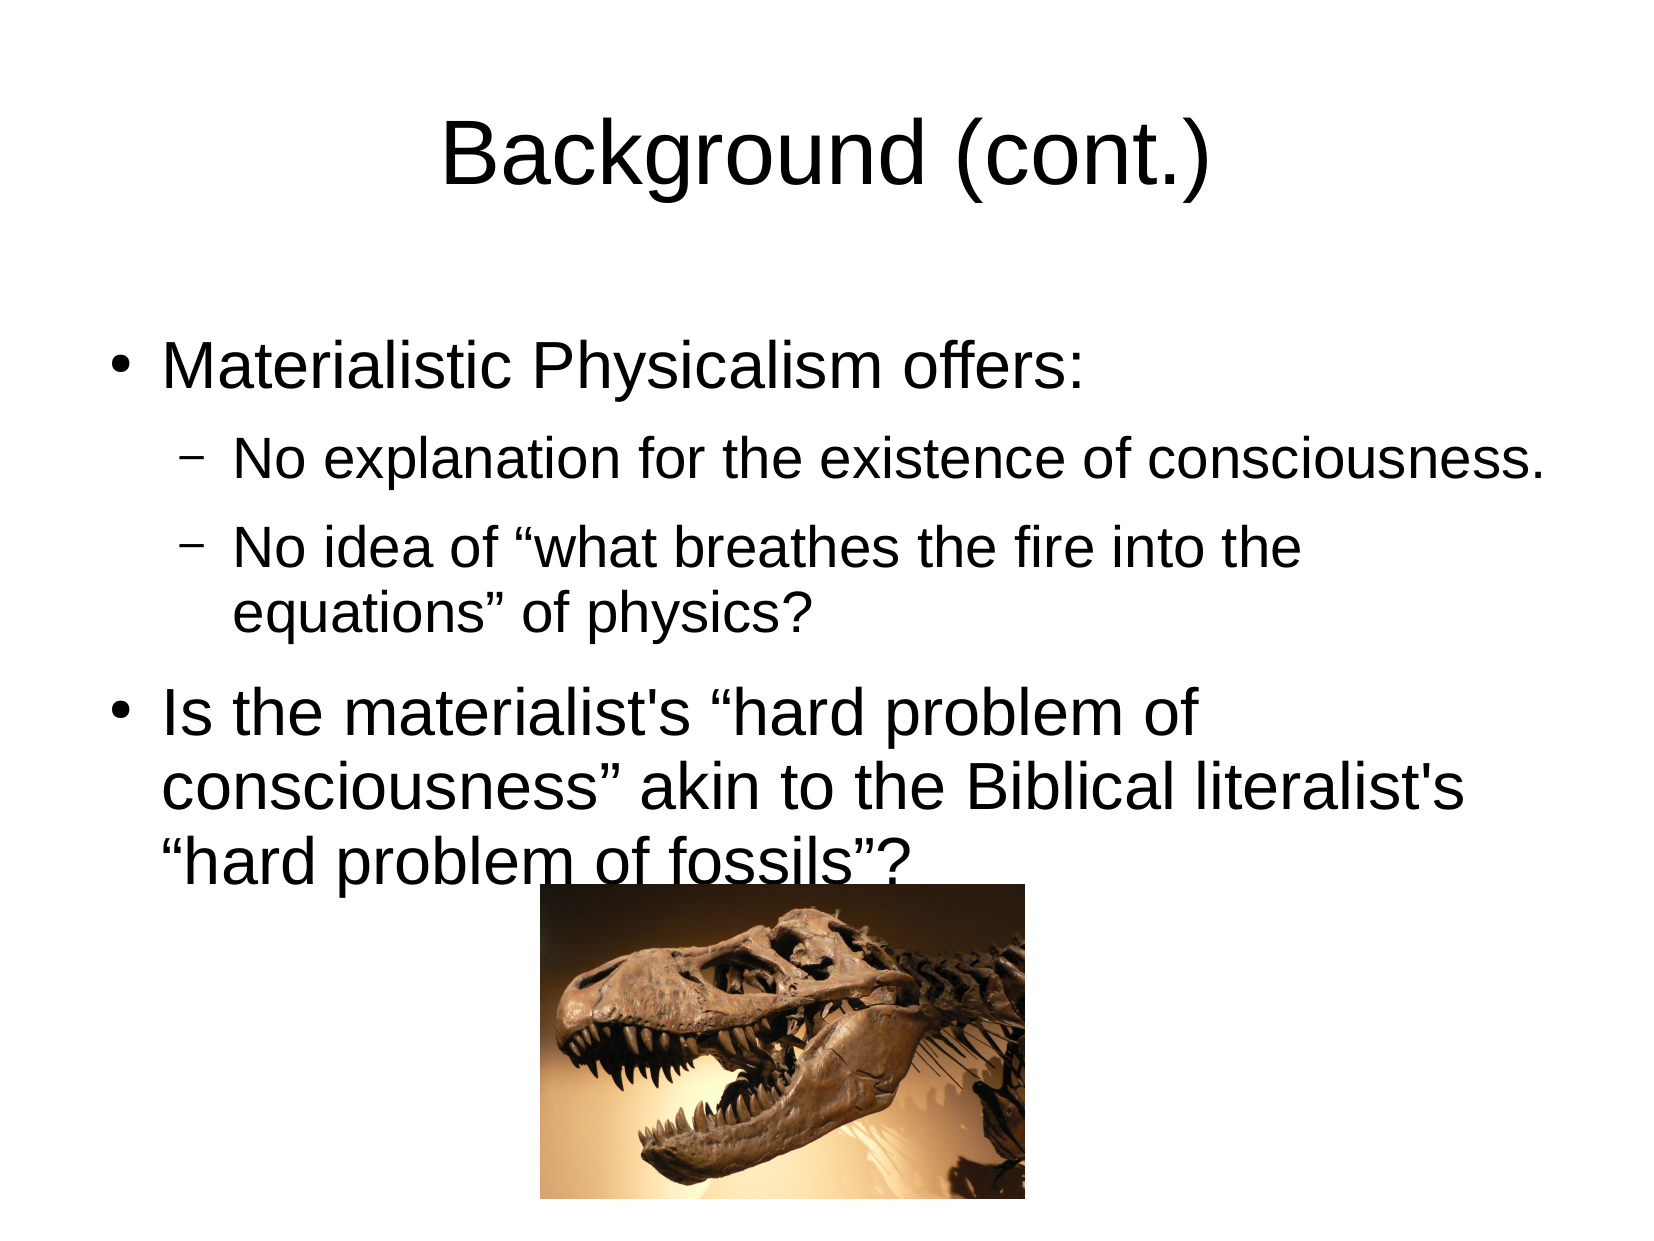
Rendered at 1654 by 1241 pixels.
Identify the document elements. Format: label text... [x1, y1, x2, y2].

title Background (cont.) [82, 49, 1571, 257]
picture [540, 884, 1025, 1199]
list Materialistic Physicalism offers: No explanation for the existence of consciousness. No idea of “what breathes the fire into the equations” of physics? Is the materialist's “hard problem of consciousness” akin to the Biblical literalist's “hard problem of fossils”? [91, 327, 1580, 1048]
